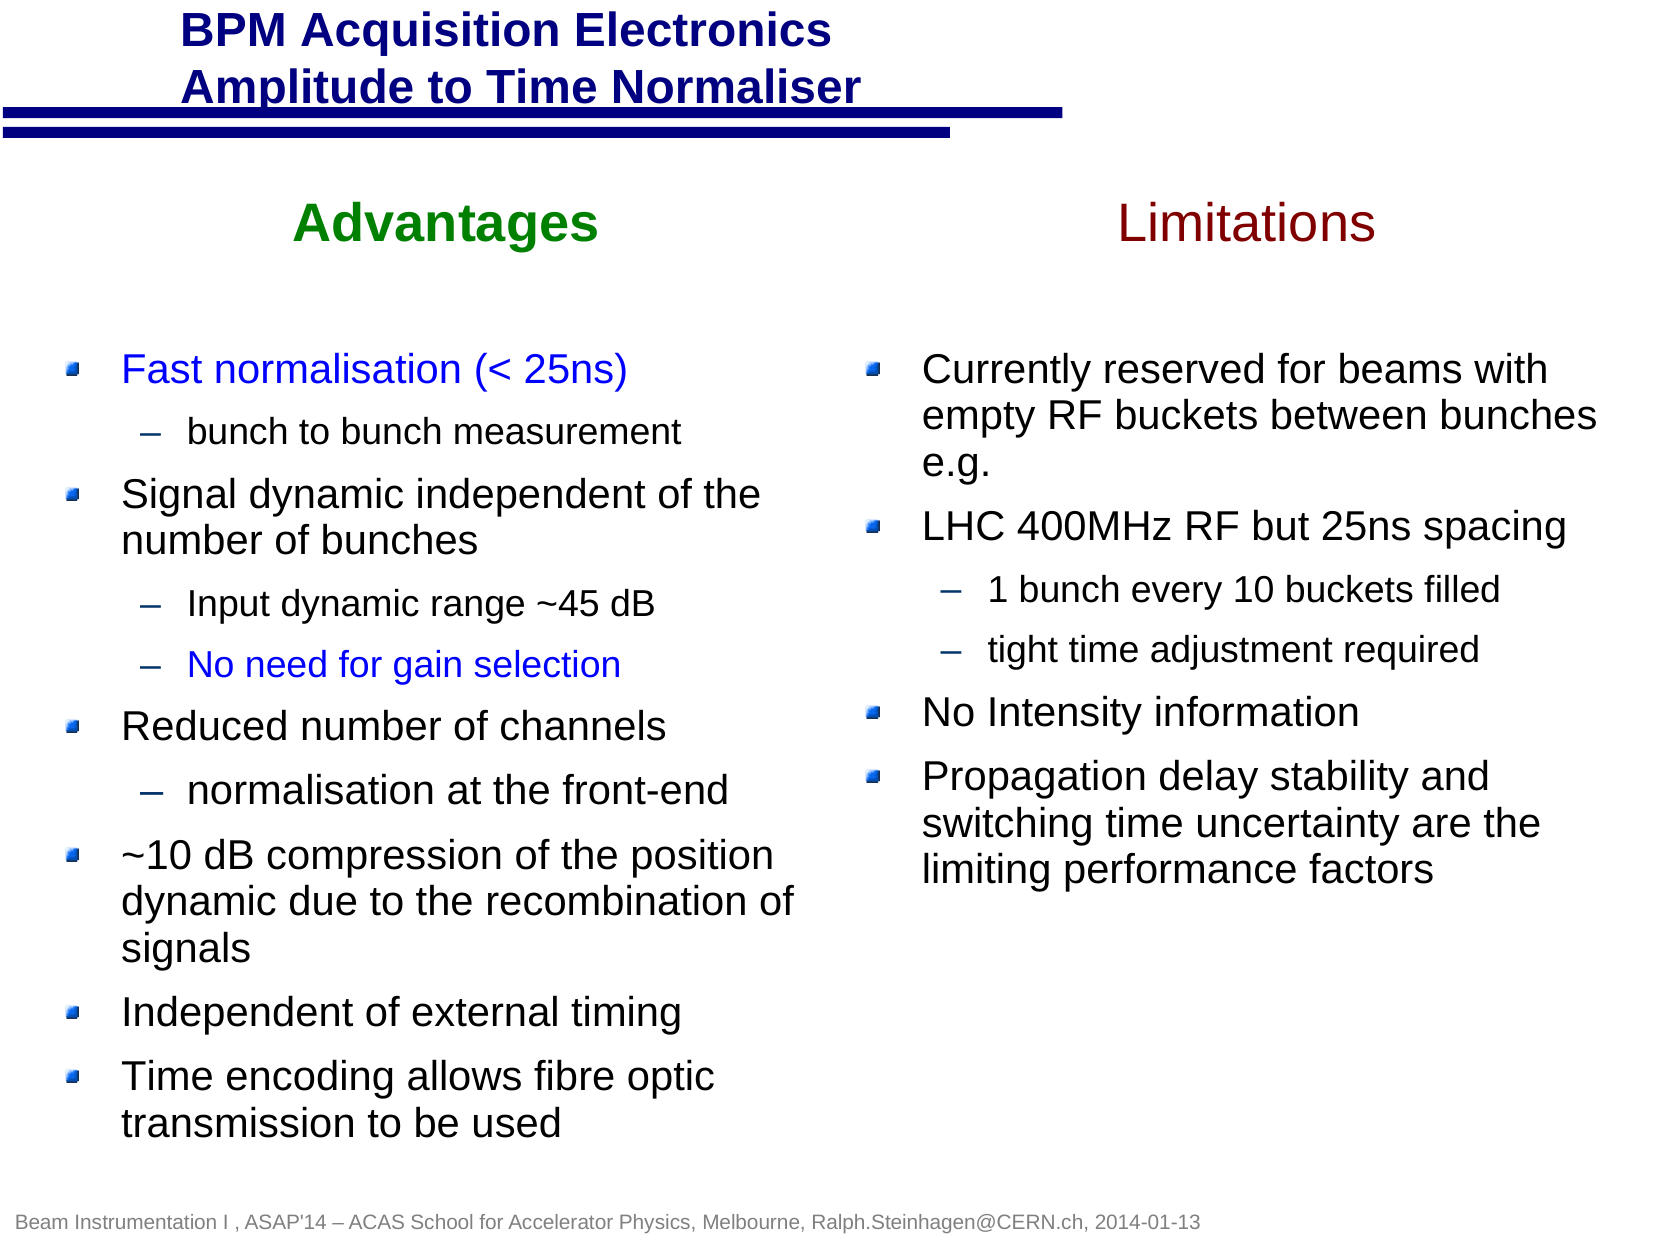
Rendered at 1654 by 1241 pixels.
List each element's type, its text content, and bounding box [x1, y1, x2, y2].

title BPM Acquisition Electronics Amplitude to Time Normaliser [165, 0, 1323, 119]
list Advantages Fast normalisation (< 25ns) bunch to bunch measurement Signal dynamic independent of the number of bunches Input dynamic range ~45 dB No need for gain selection Reduced number of channels normalisation at the front-end ~10 dB compression of the position dynamic due to the recombination of signals Independent of external timing Time encoding allows fibre optic transmission to be used [65, 192, 828, 1205]
list Limitations Currently reserved for beams with empty RF buckets between bunches e.g. LHC 400MHz RF but 25ns spacing 1 bunch every 10 buckets filled tight time adjustment required No Intensity information Propagation delay stability and switching time uncertainty are the limiting performance factors [865, 192, 1628, 1205]
